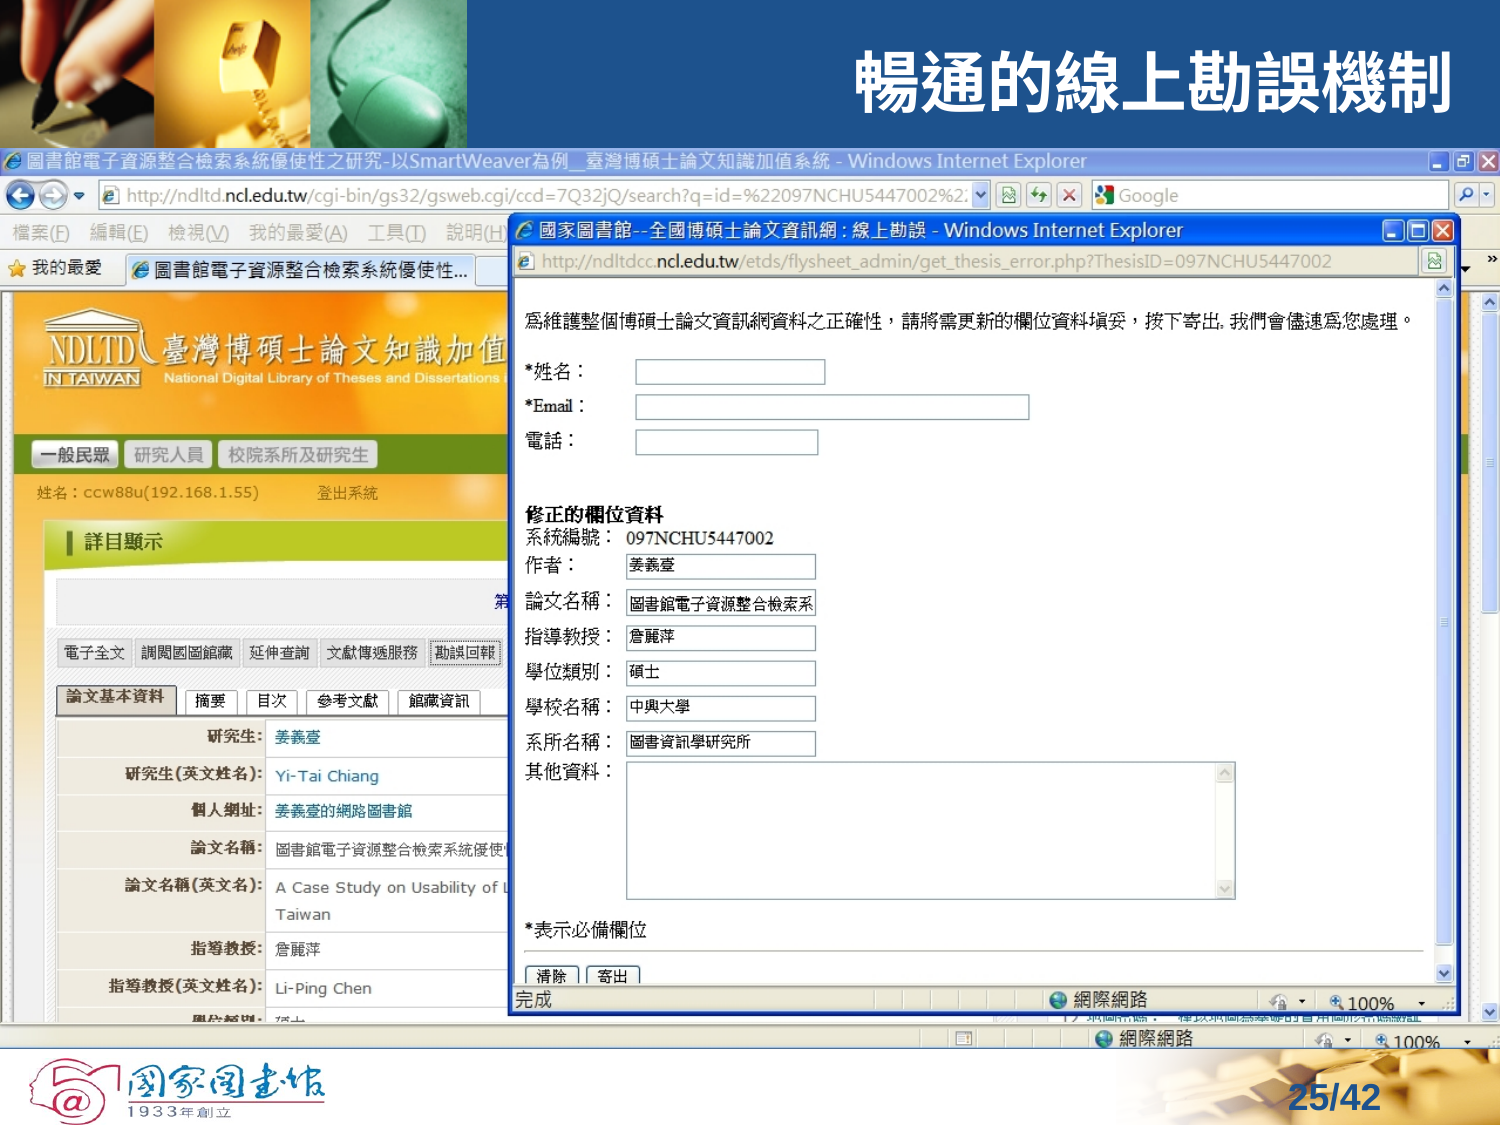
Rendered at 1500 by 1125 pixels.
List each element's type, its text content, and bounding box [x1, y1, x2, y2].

title 暢通的線上勘誤機制 [469, 24, 1470, 138]
picture [29, 1058, 325, 1125]
picture [0, 148, 1500, 1049]
